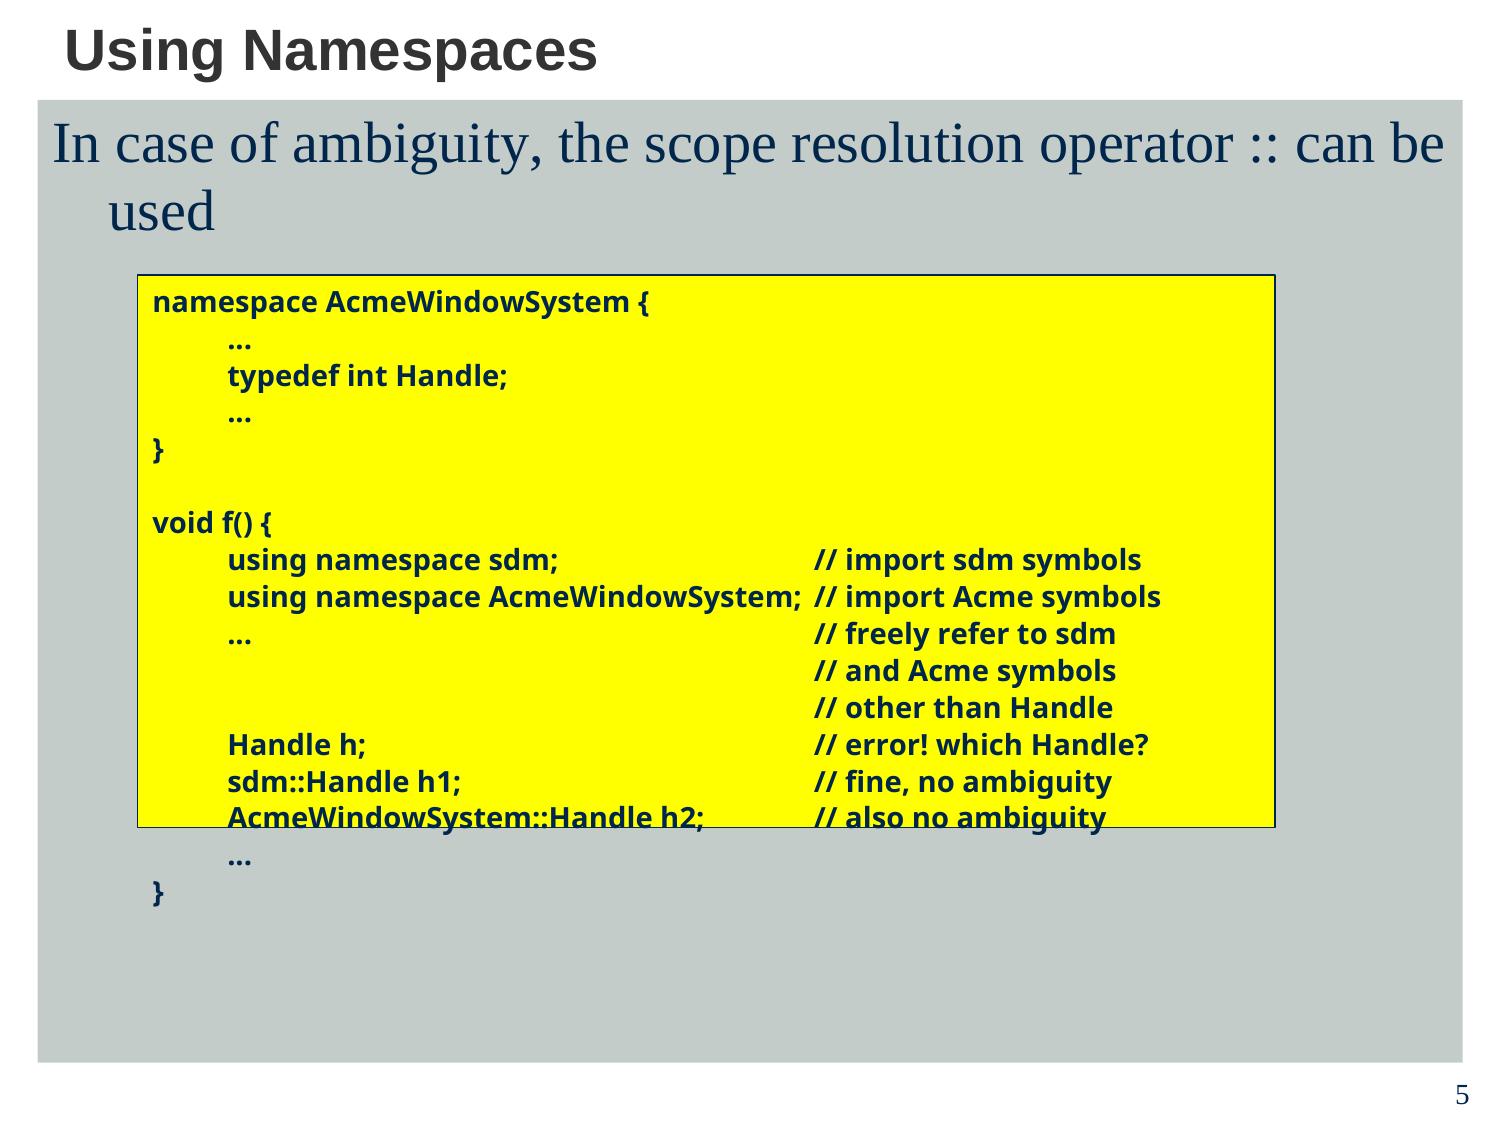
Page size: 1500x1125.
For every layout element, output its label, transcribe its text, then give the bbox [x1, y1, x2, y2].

list In case of ambiguity, the scope resolution operator :: can be used [37, 99, 1463, 1063]
title Using Namespaces [50, 0, 1450, 91]
text_box namespace AcmeWindowSystem { ... typedef int Handle; ... } void f() { using namespace sdm; // import sdm symbols using namespace AcmeWindowSystem; // import Acme symbols ... // freely refer to sdm // and Acme symbols // other than Handle Handle h; // error! which Handle? sdm::Handle h1; // fine, no ambiguity AcmeWindowSystem::Handle h2; // also no ambiguity ... } [137, 275, 1276, 858]
